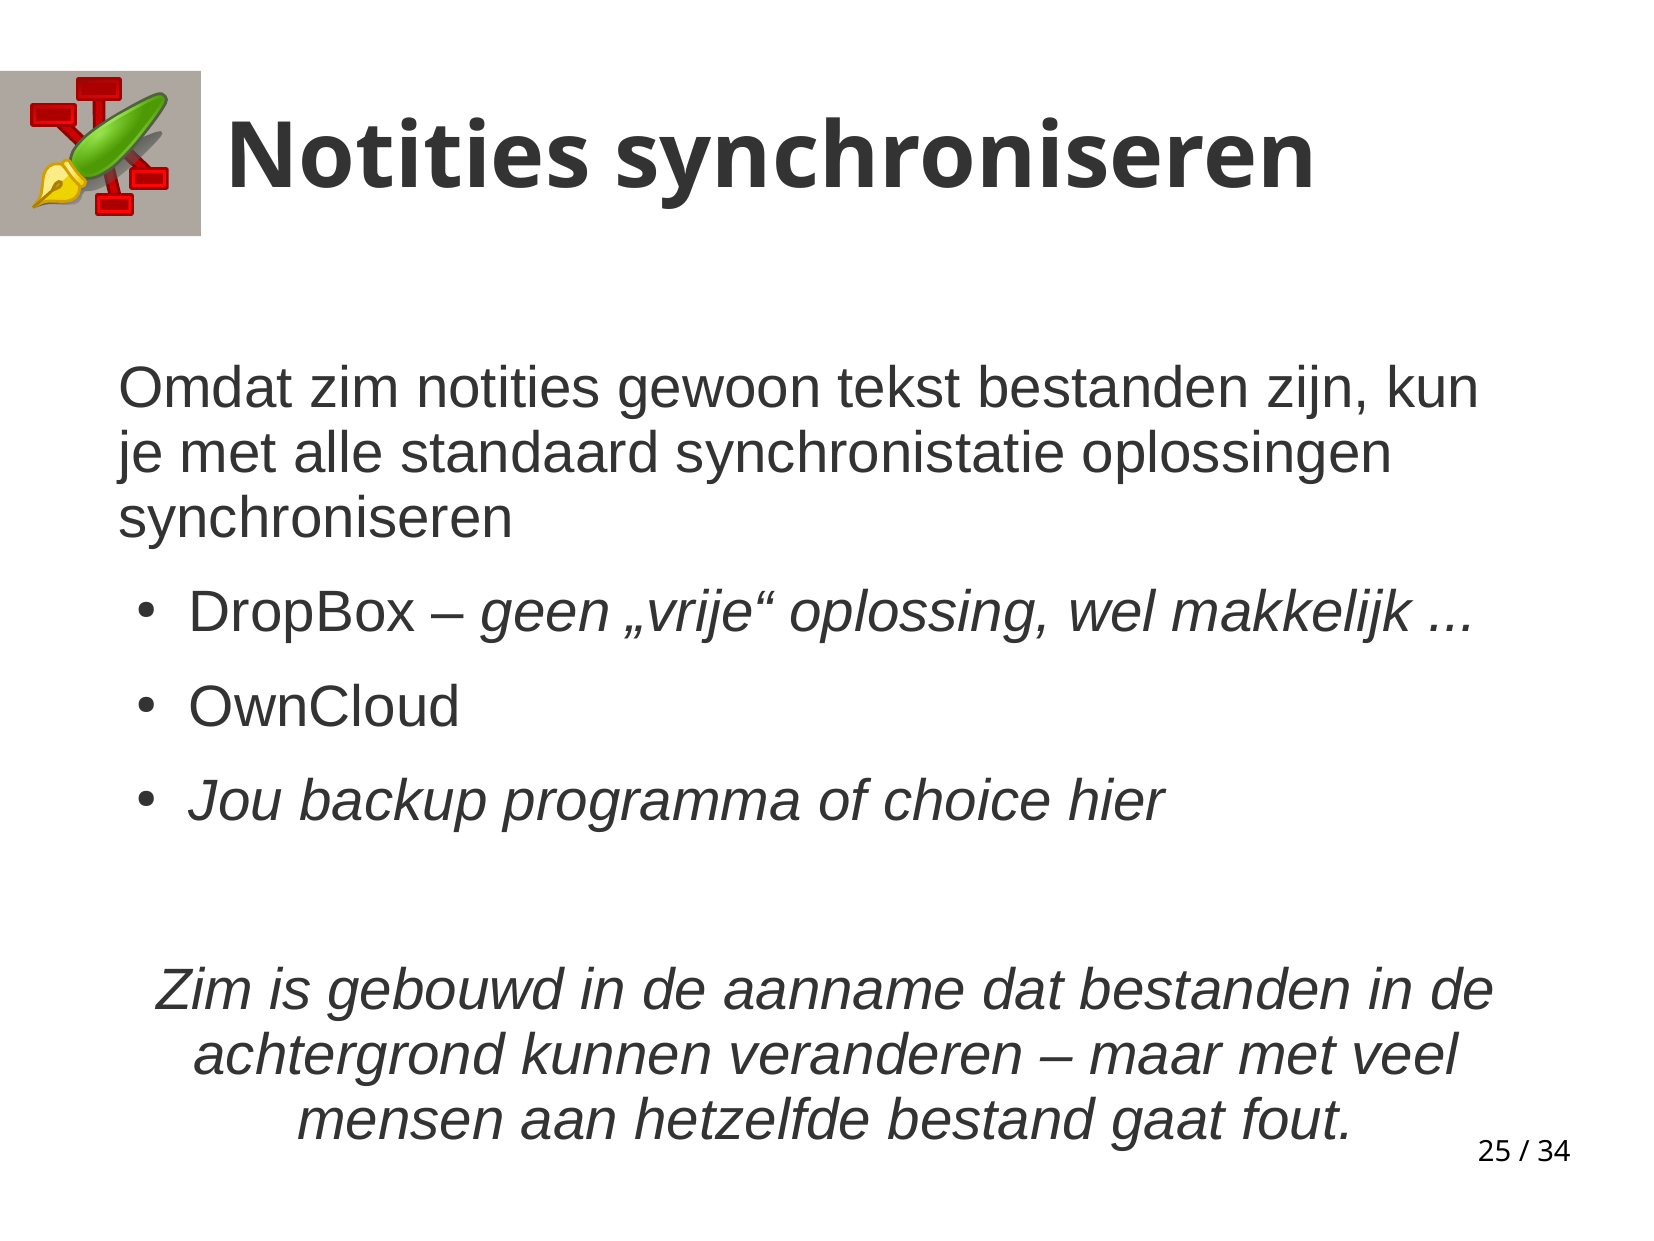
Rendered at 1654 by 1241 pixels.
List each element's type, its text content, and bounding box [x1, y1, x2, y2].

list Omdat zim notities gewoon tekst bestanden zijn, kun je met alle standaard synchronistatie oplossingen synchroniseren DropBox – geen „vrije“ oplossing, wel makkelijk ... OwnCloud Jou backup programma of choice hier Zim is gebouwd in de aanname dat bestanden in de achtergrond kunnen veranderen – maar met veel mensen aan hetzelfde bestand gaat fout. [118, 354, 1536, 1074]
title Notities synchroniseren [224, 47, 1571, 257]
